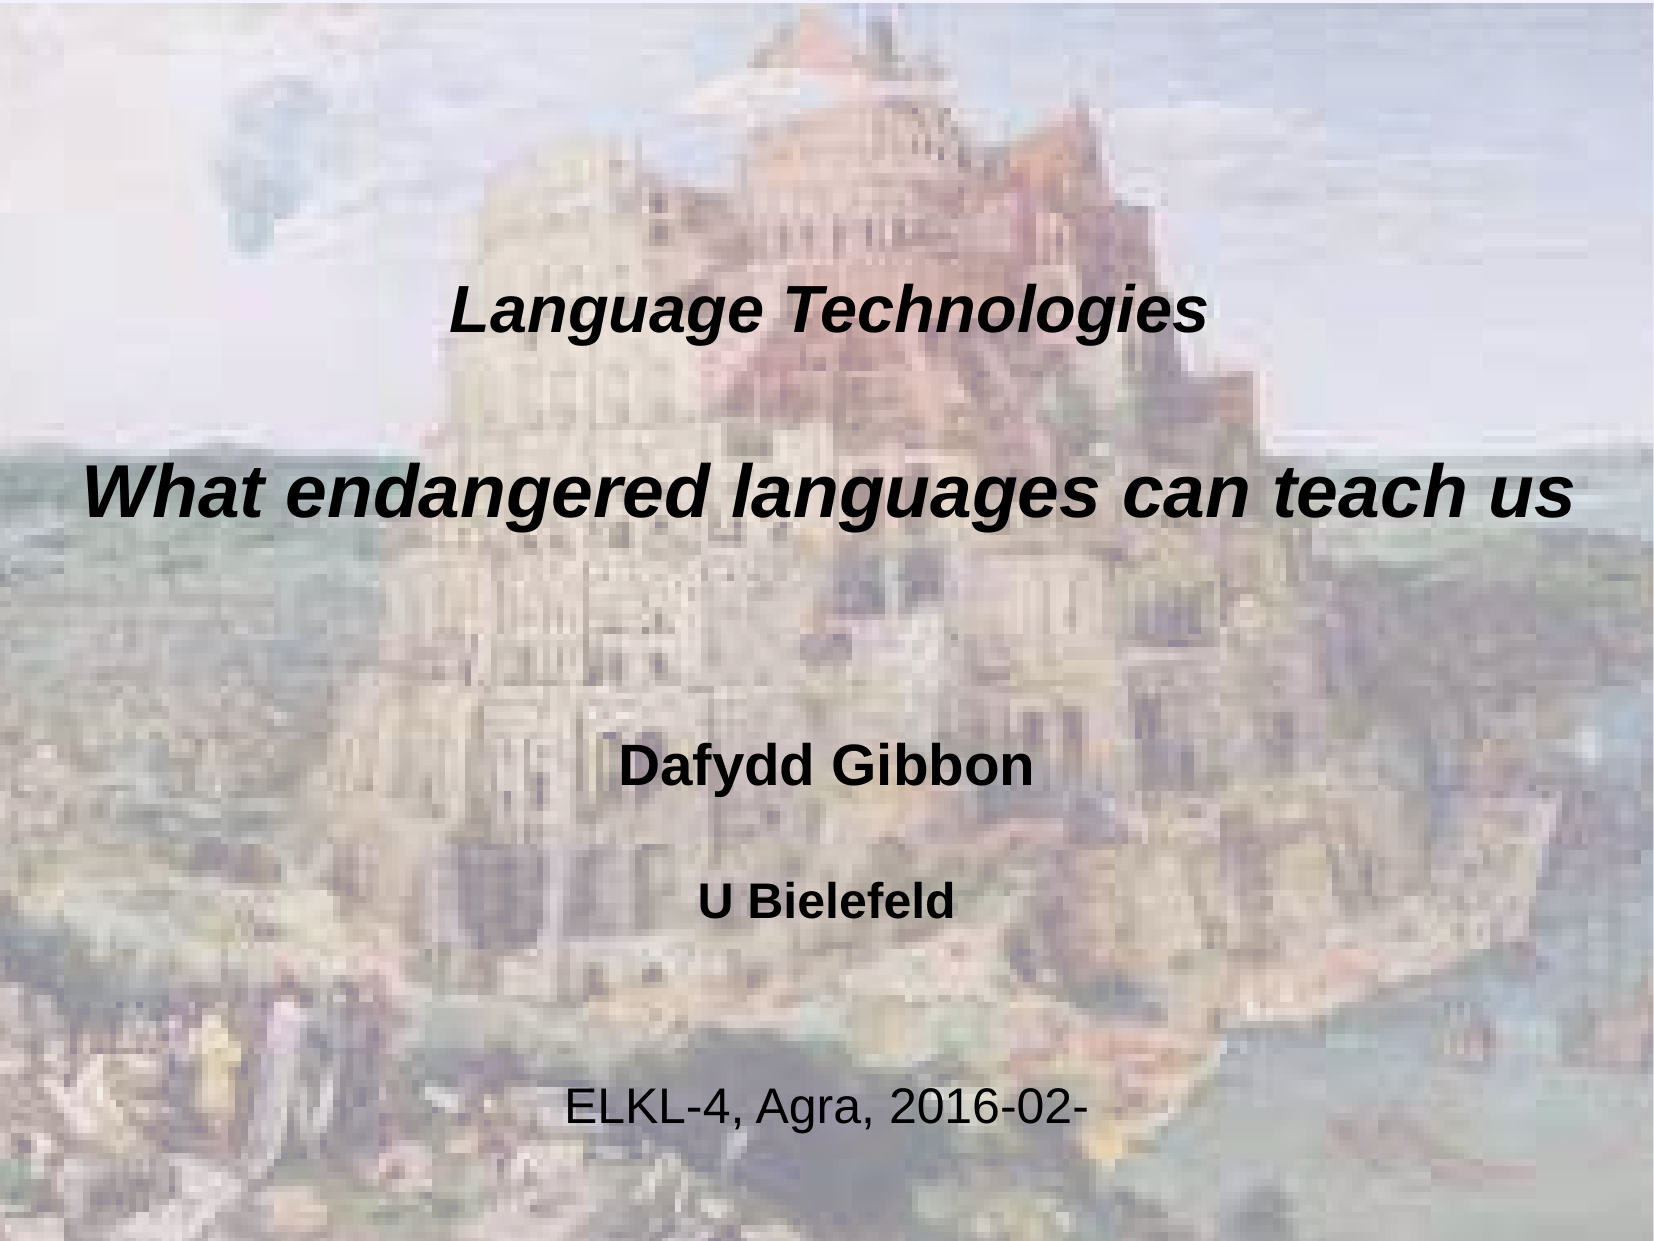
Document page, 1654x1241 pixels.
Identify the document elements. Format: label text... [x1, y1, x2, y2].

text_box [0, 0, 1654, 1241]
subtitle Dafydd Gibbon U Bielefeld ELKL-4, Agra, 2016-02- [82, 721, 1571, 1146]
title Language Technologies What endangered languages can teach us [5, 208, 1654, 597]
